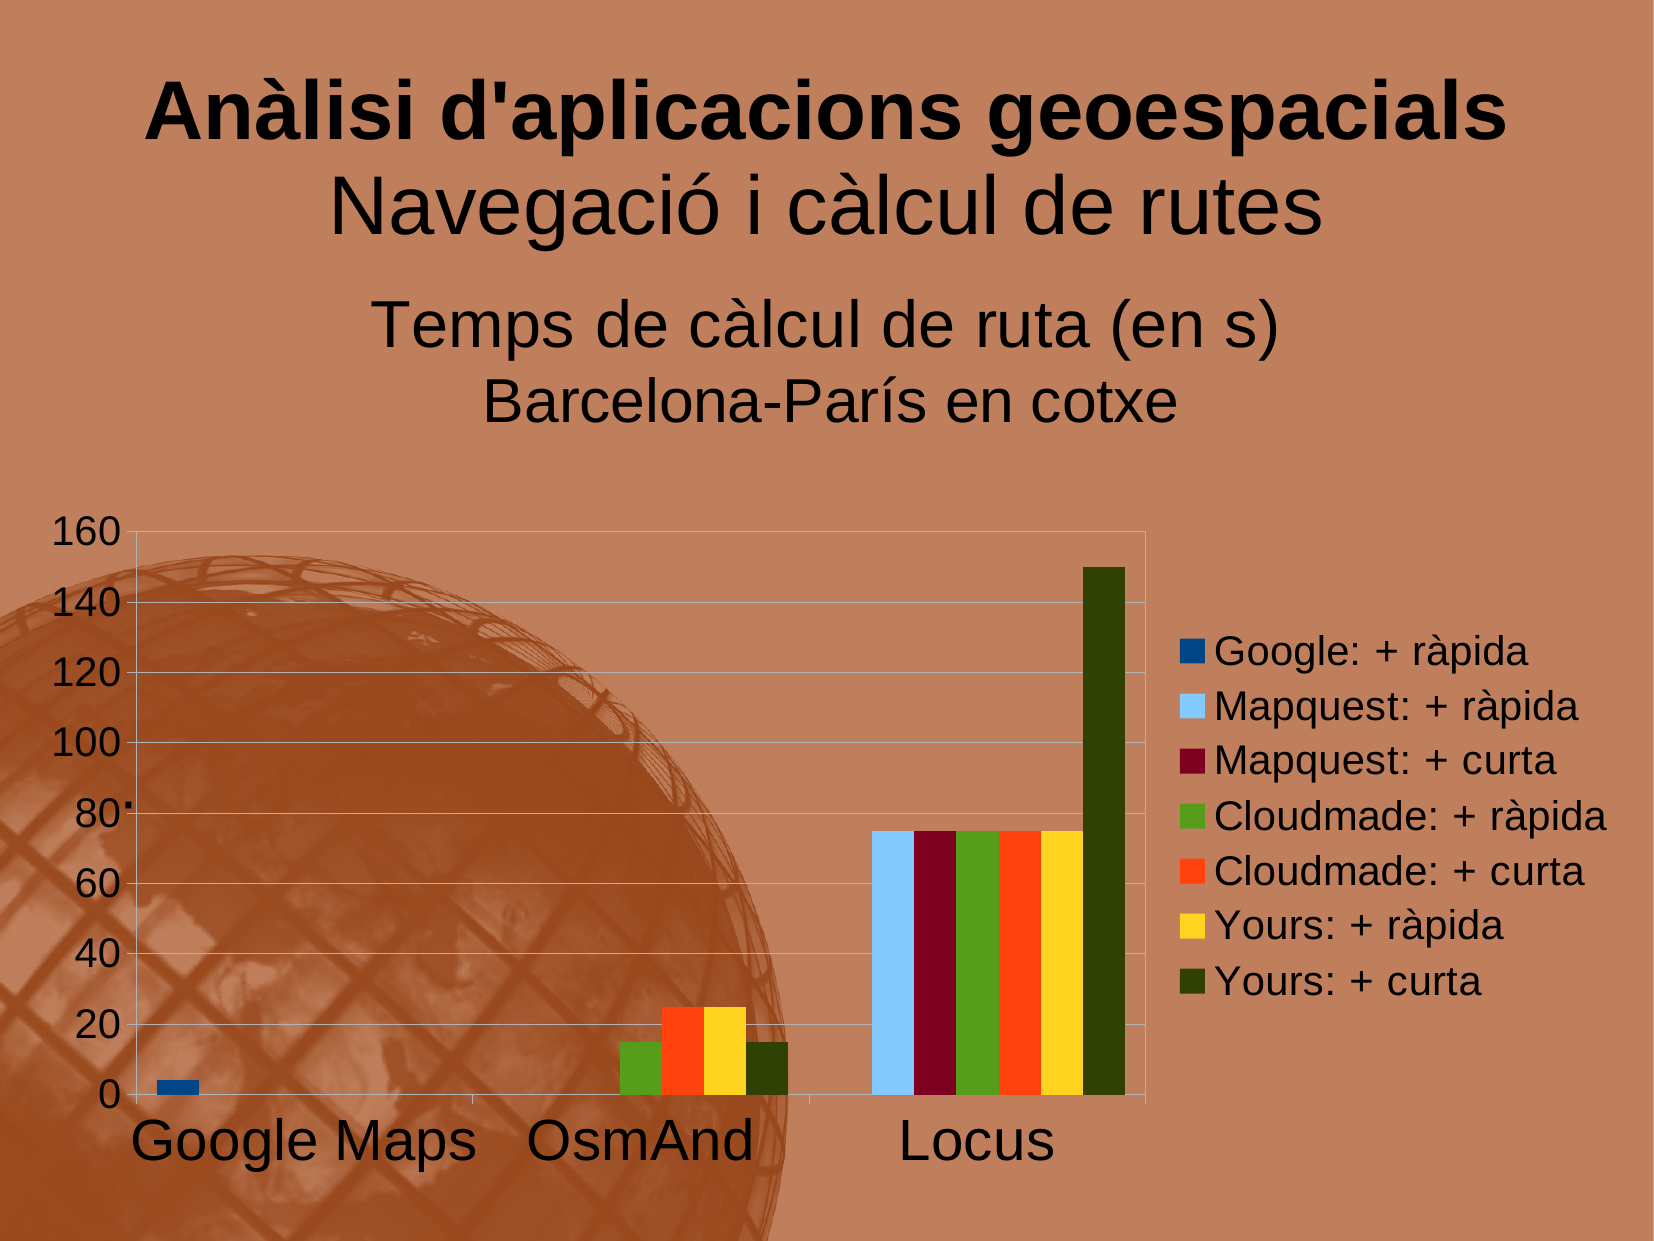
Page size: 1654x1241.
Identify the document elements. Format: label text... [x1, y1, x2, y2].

title Anàlisi d'aplicacions geoespacials [82, 6, 1571, 215]
picture [0, 0, 1654, 1241]
title Navegació i càlcul de rutes [310, 154, 1344, 258]
chart [5, 266, 1648, 1239]
